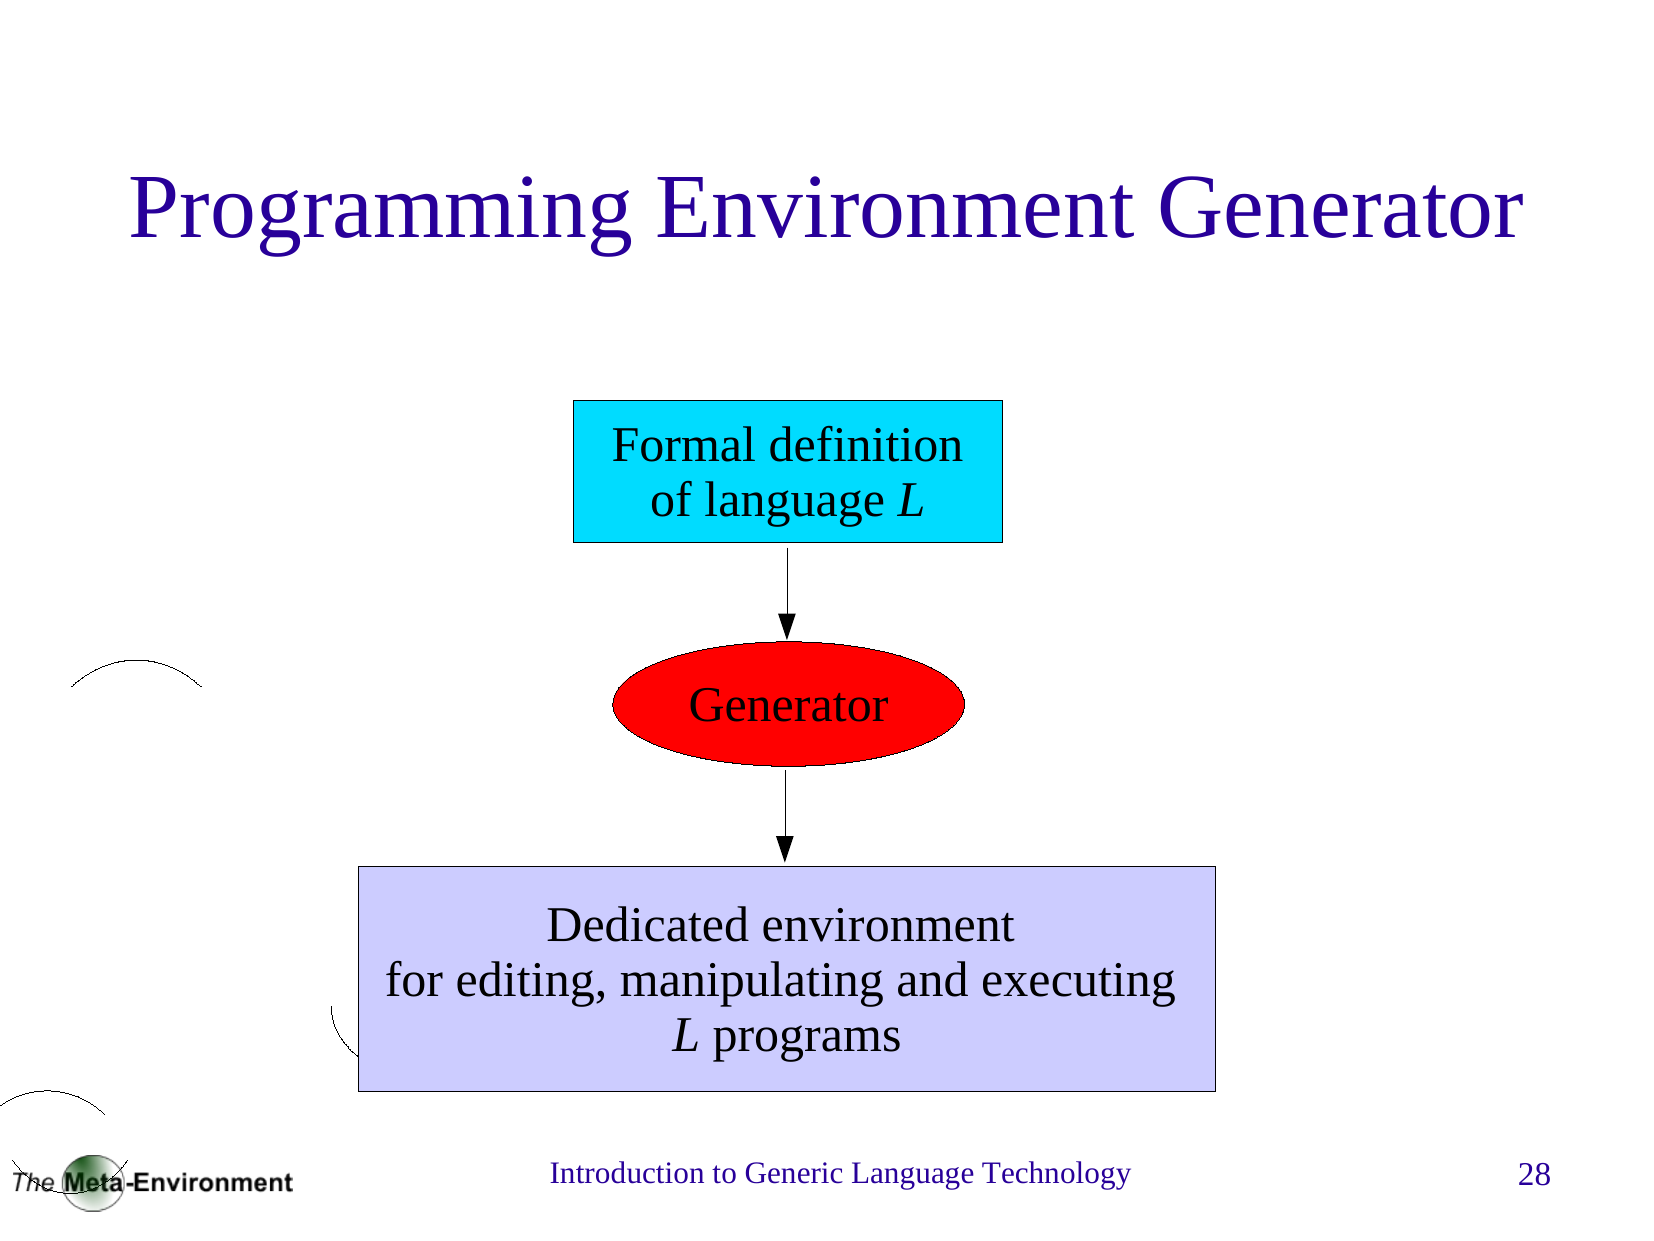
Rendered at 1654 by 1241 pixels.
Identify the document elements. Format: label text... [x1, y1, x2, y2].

text_box Formal definition of language L [573, 400, 1003, 543]
picture [13, 1155, 293, 1212]
text_box Dedicated environment for editing, manipulating and executing L programs [358, 866, 1216, 1092]
text_box Generator [612, 641, 965, 767]
title Programming Environment Generator [121, 102, 1534, 311]
